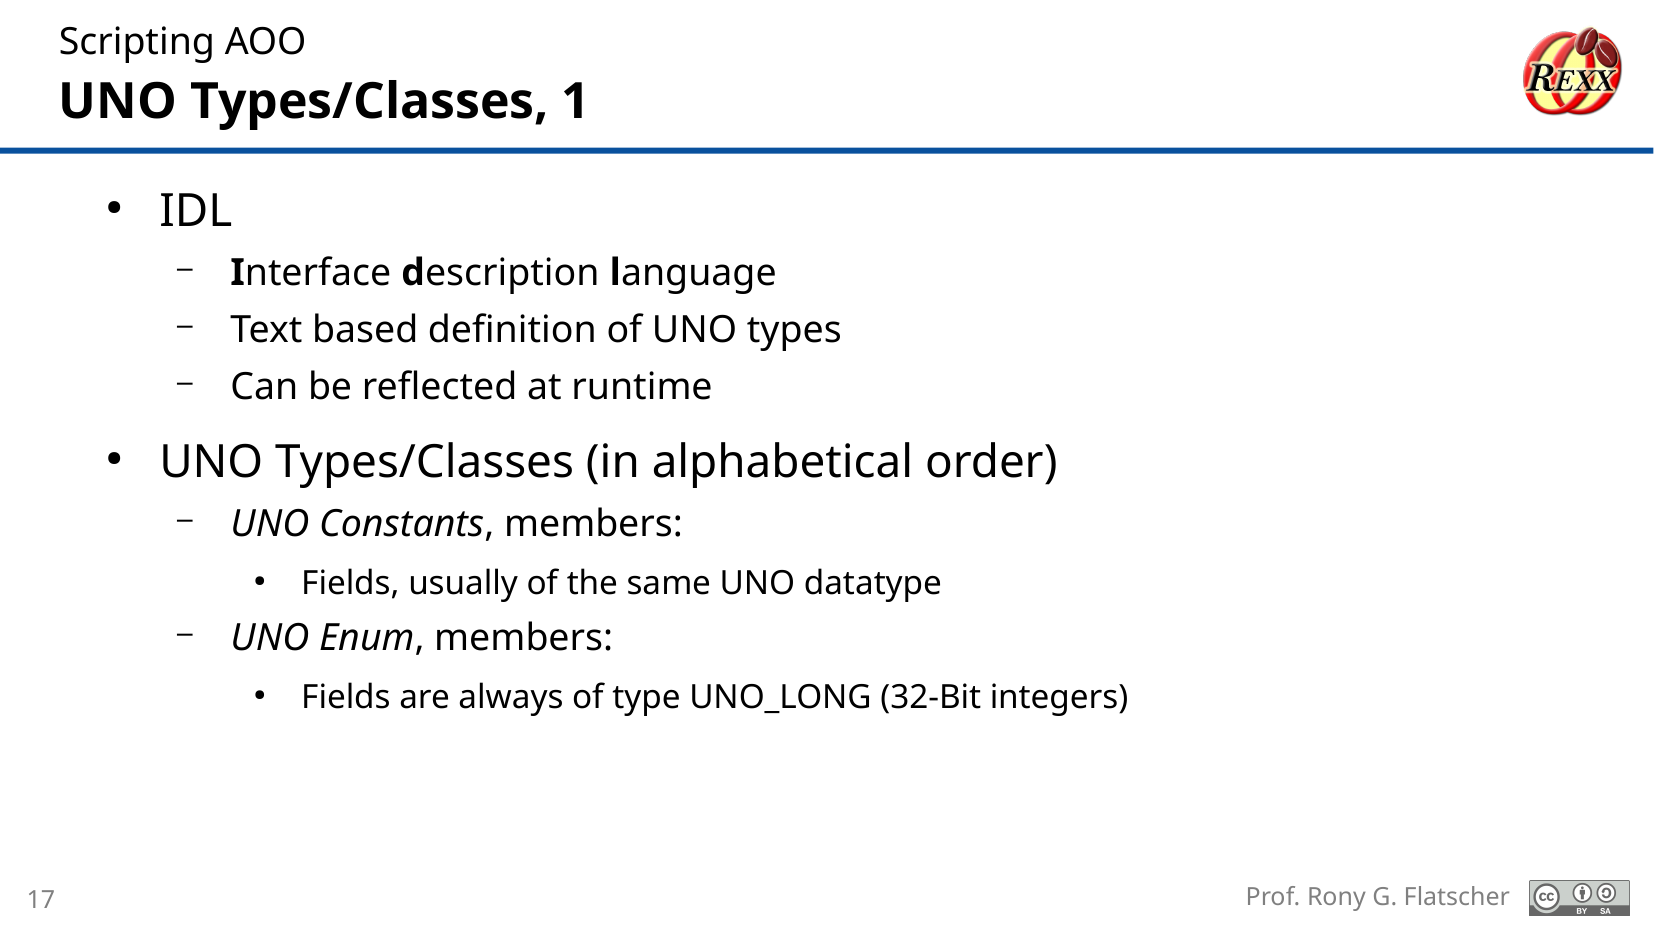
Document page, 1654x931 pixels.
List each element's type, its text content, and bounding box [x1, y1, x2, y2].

title Scripting AOO UNO Types/Classes, 1 [0, 0, 1625, 148]
list IDL Interface description language Text based definition of UNO types Can be reflected at runtime UNO Types/Classes (in alphabetical order) UNO Constants, members: Fields, usually of the same UNO datatype UNO Enum, members: Fields are always of type UNO_LONG (32-Bit integers) [88, 177, 1577, 857]
